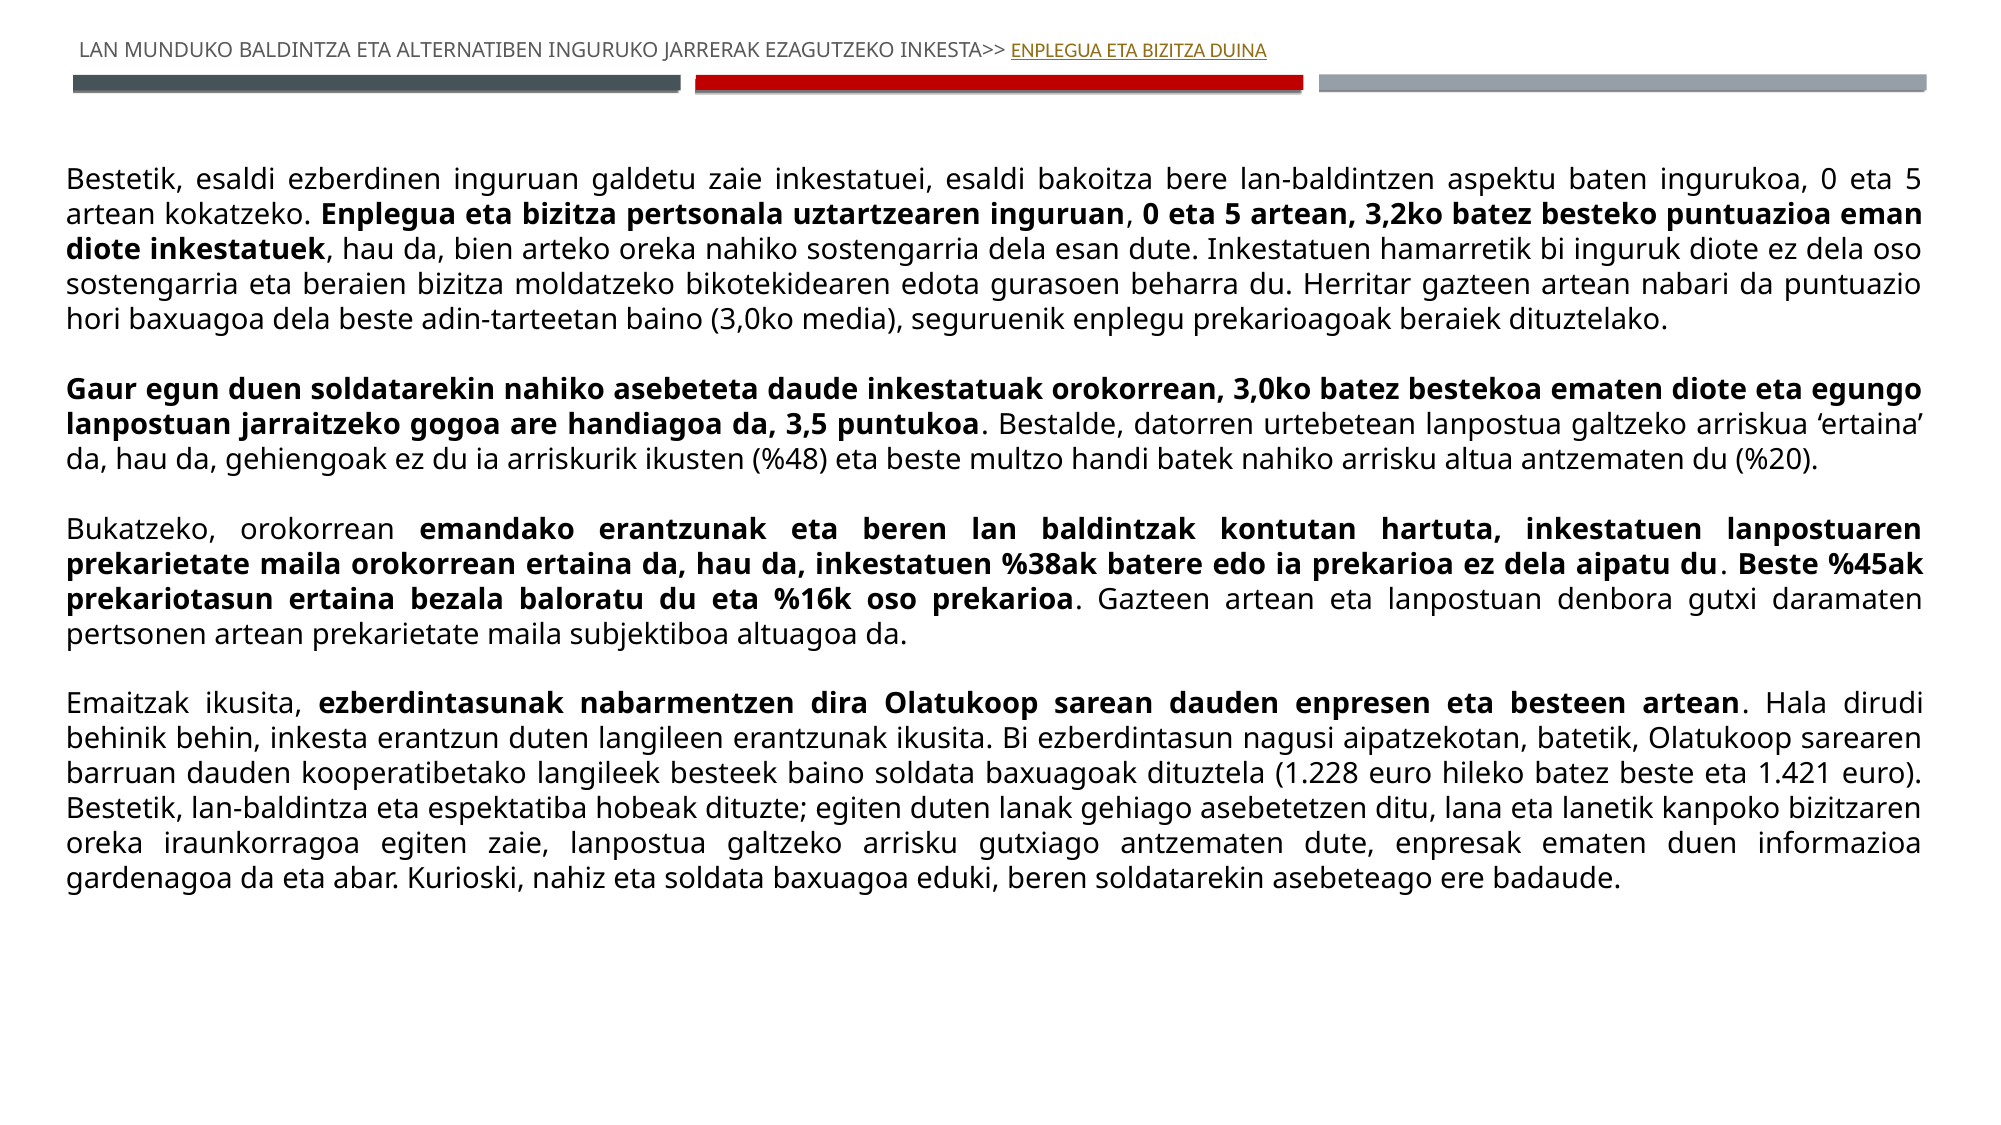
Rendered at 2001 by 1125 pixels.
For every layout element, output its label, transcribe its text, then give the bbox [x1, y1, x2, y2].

text_box LAN MUNDUKO BALDINTZA ETA ALTERNATIBEN INGURUKO JARRERAK EZAGUTZEKO INKESTA>> ENPLEGUA ETA BIZITZA DUINA [64, 29, 1926, 69]
text_box Bestetik, esaldi ezberdinen inguruan galdetu zaie inkestatuei, esaldi bakoitza bere lan-baldintzen aspektu baten ingurukoa, 0 eta 5 artean kokatzeko. Enplegua eta bizitza pertsonala uztartzearen inguruan, 0 eta 5 artean, 3,2ko batez besteko puntuazioa eman diote inkestatuek, hau da, bien arteko oreka nahiko sostengarria dela esan dute. Inkestatuen hamarretik bi inguruk diote ez dela oso sostengarria eta beraien bizitza moldatzeko bikotekidearen edota gurasoen beharra du. Herritar gazteen artean nabari da puntuazio hori baxuagoa dela beste adin-tarteetan baino (3,0ko media), seguruenik enplegu prekarioagoak beraiek dituztelako. Gaur egun duen soldatarekin nahiko asebeteta daude inkestatuak orokorrean, 3,0ko batez bestekoa ematen diote eta egungo lanpostuan jarraitzeko gogoa are handiagoa da, 3,5 puntukoa. Bestalde, datorren urtebetean lanpostua galtzeko arriskua ‘ertaina’ da, hau da, gehiengoak ez du ia arriskurik ikusten (%48) eta beste multzo handi batek nahiko arrisku altua antzematen du (%20). Bukatzeko, orokorrean emandako erantzunak eta beren lan baldintzak kontutan hartuta, inkestatuen lanpostuaren prekarietate maila orokorrean ertaina da, hau da, inkestatuen %38ak batere edo ia prekarioa ez dela aipatu du. Beste %45ak prekariotasun ertaina bezala baloratu du eta %16k oso prekarioa. Gazteen artean eta lanpostuan denbora gutxi daramaten pertsonen artean prekarietate maila subjektiboa altuagoa da. Emaitzak ikusita, ezberdintasunak nabarmentzen dira Olatukoop sarean dauden enpresen eta besteen artean. Hala dirudi behinik behin, inkesta erantzun duten langileen erantzunak ikusita. Bi ezberdintasun nagusi aipatzekotan, batetik, Olatukoop sarearen barruan dauden kooperatibetako langileek besteek baino soldata baxuagoak dituztela (1.228 euro hileko batez beste eta 1.421 euro). Bestetik, lan-baldintza eta espektatiba hobeak dituzte; egiten duten lanak gehiago asebetetzen ditu, lana eta lanetik kanpoko bizitzaren oreka iraunkorragoa egiten zaie, lanpostua galtzeko arrisku gutxiago antzematen dute, enpresak ematen duen informazioa gardenagoa da eta abar. Kurioski, nahiz eta soldata baxuagoa eduki, beren soldatarekin asebeteago ere badaude. [51, 153, 1939, 903]
